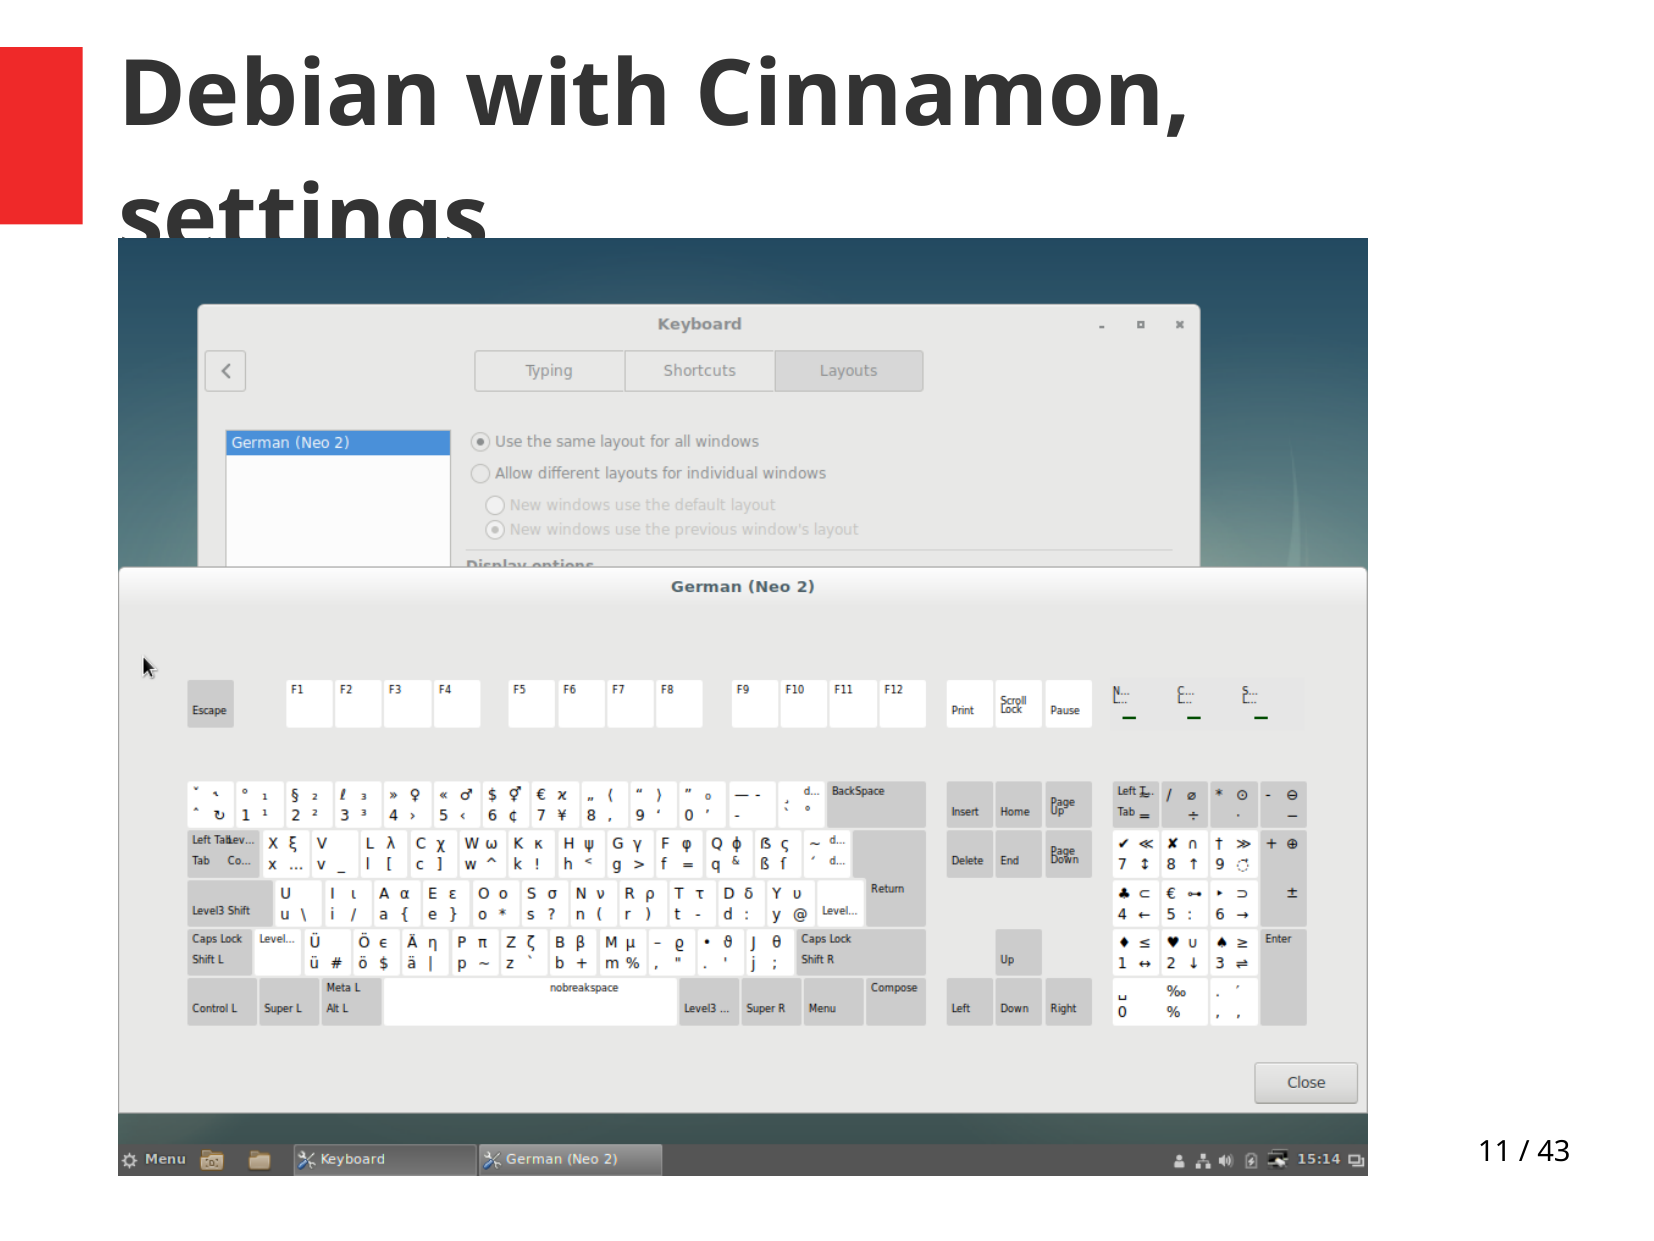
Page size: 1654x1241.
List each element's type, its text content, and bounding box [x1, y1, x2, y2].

picture [118, 238, 1368, 1176]
title Debian with Cinnamon, settings [118, 49, 1571, 257]
